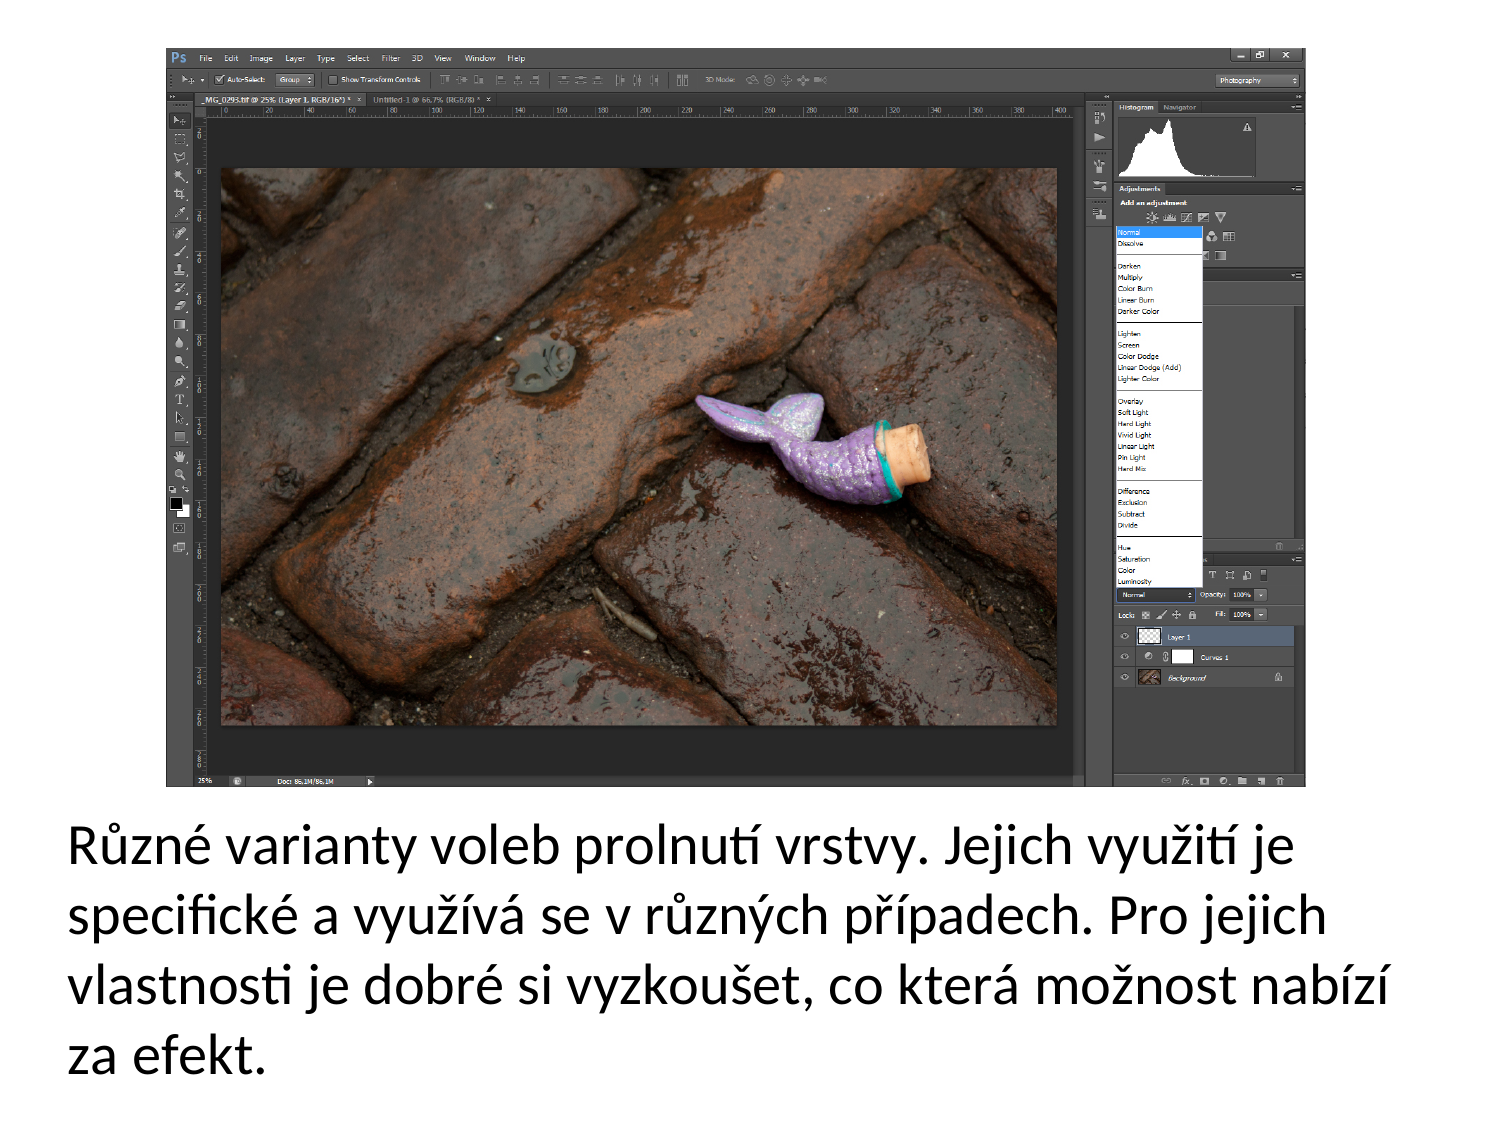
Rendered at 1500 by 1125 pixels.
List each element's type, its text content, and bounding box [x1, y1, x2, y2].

picture [166, 48, 1306, 787]
text_box Různé varianty voleb prolnutí vrstvy. Jejich využití je specifické a využívá se v různých případech. Pro jejich vlastnosti je dobré si vyzkoušet, co která možnost nabízí za efekt. [53, 798, 1412, 1095]
